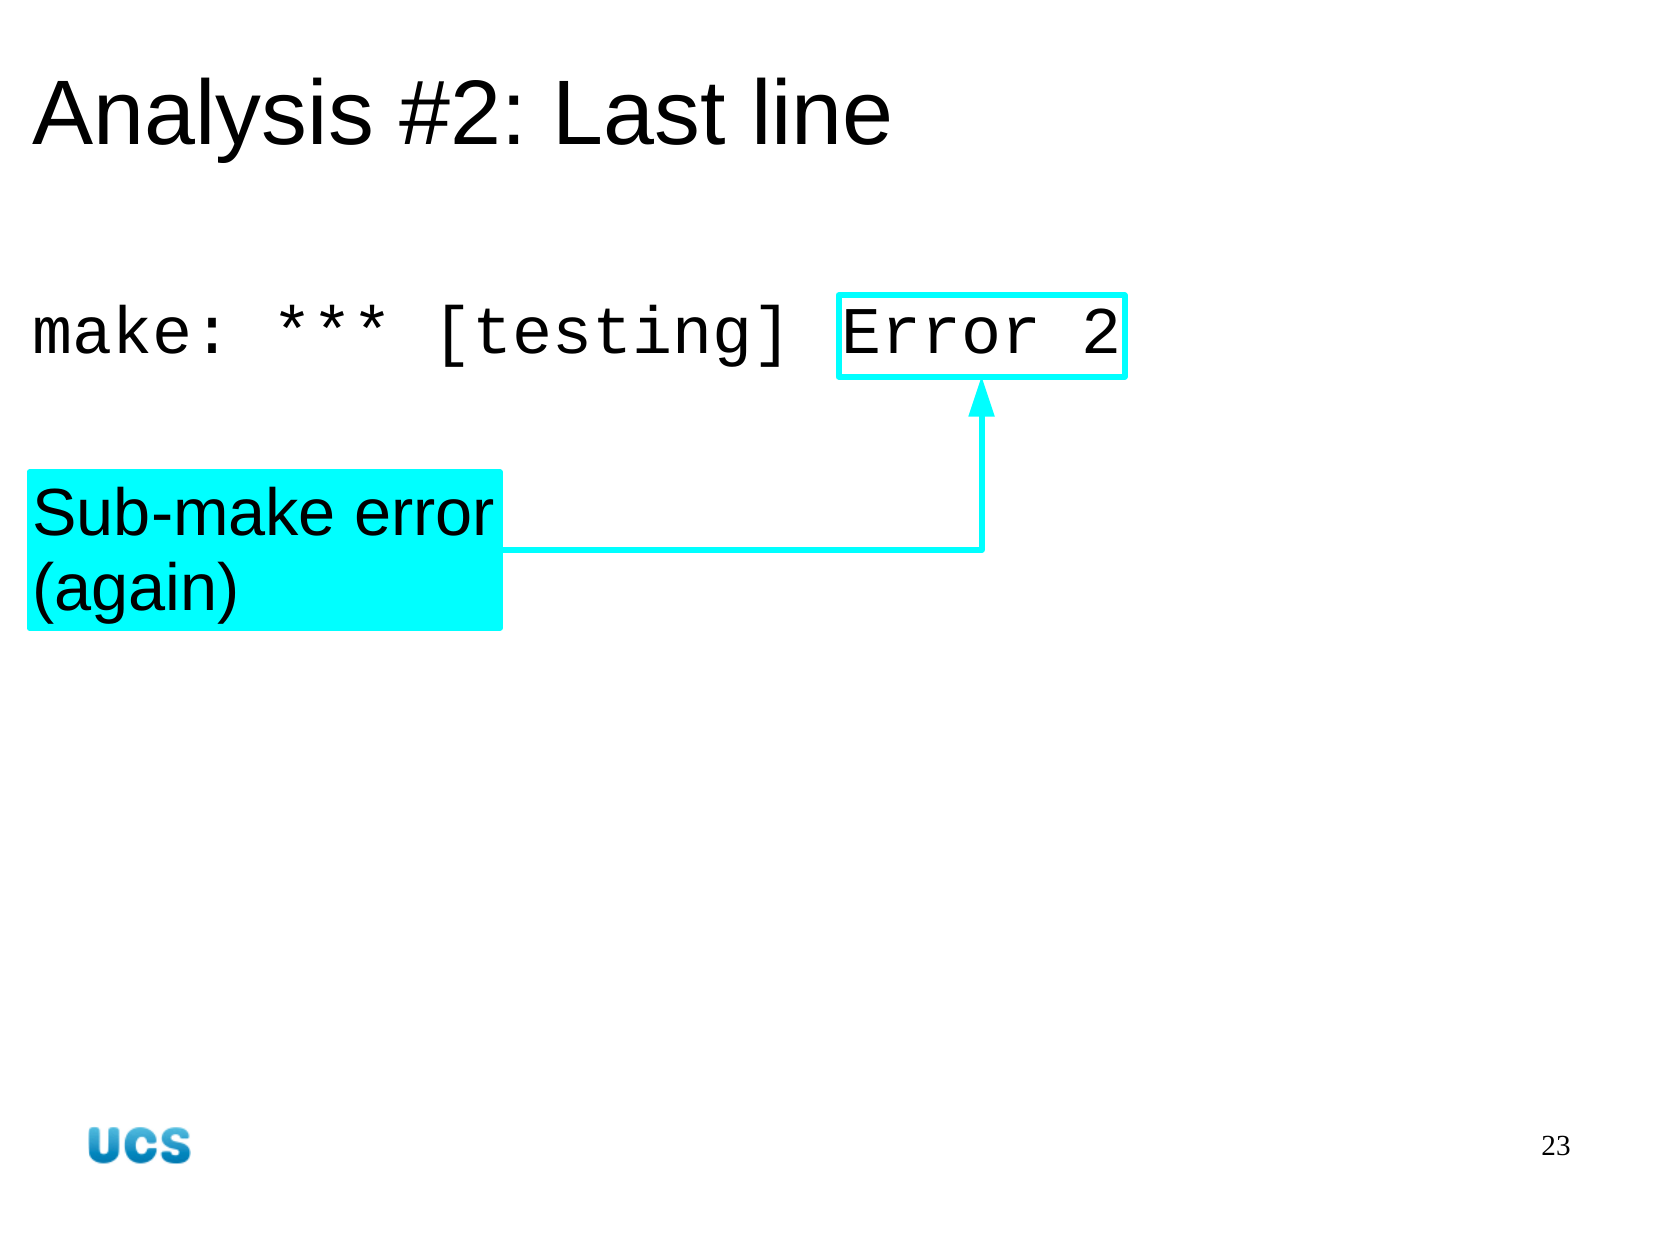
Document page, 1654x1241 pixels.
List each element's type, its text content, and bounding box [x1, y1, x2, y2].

picture [88, 1126, 191, 1165]
text_box Error 2 [838, 295, 1125, 377]
text_box Analysis #2: Last line [29, 59, 899, 168]
text_box Sub-make error (again) [29, 472, 501, 628]
text_box make: *** [testing] [29, 295, 796, 377]
